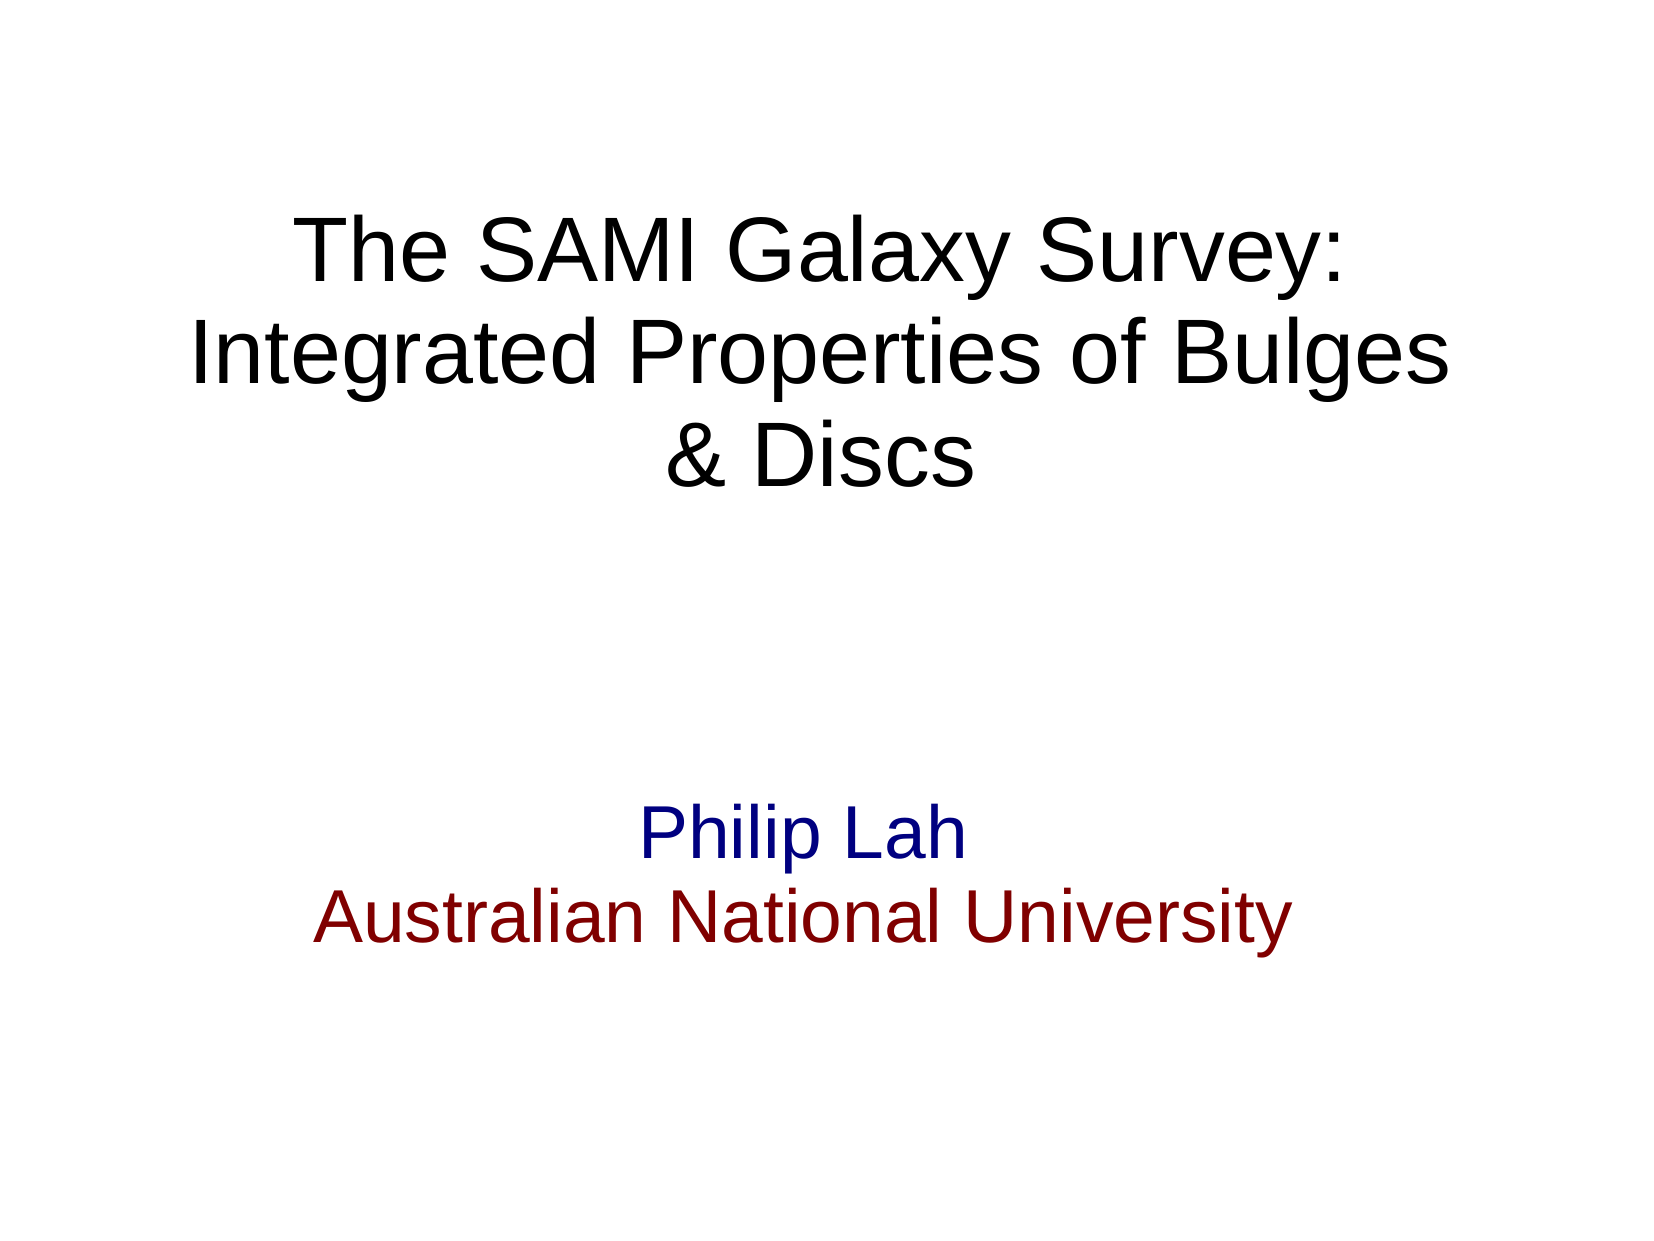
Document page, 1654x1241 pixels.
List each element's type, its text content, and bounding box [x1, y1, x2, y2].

title The SAMI Galaxy Survey: Integrated Properties of Bulges & Discs [76, 198, 1565, 609]
subtitle Philip Lah Australian National University [64, 774, 1542, 975]
